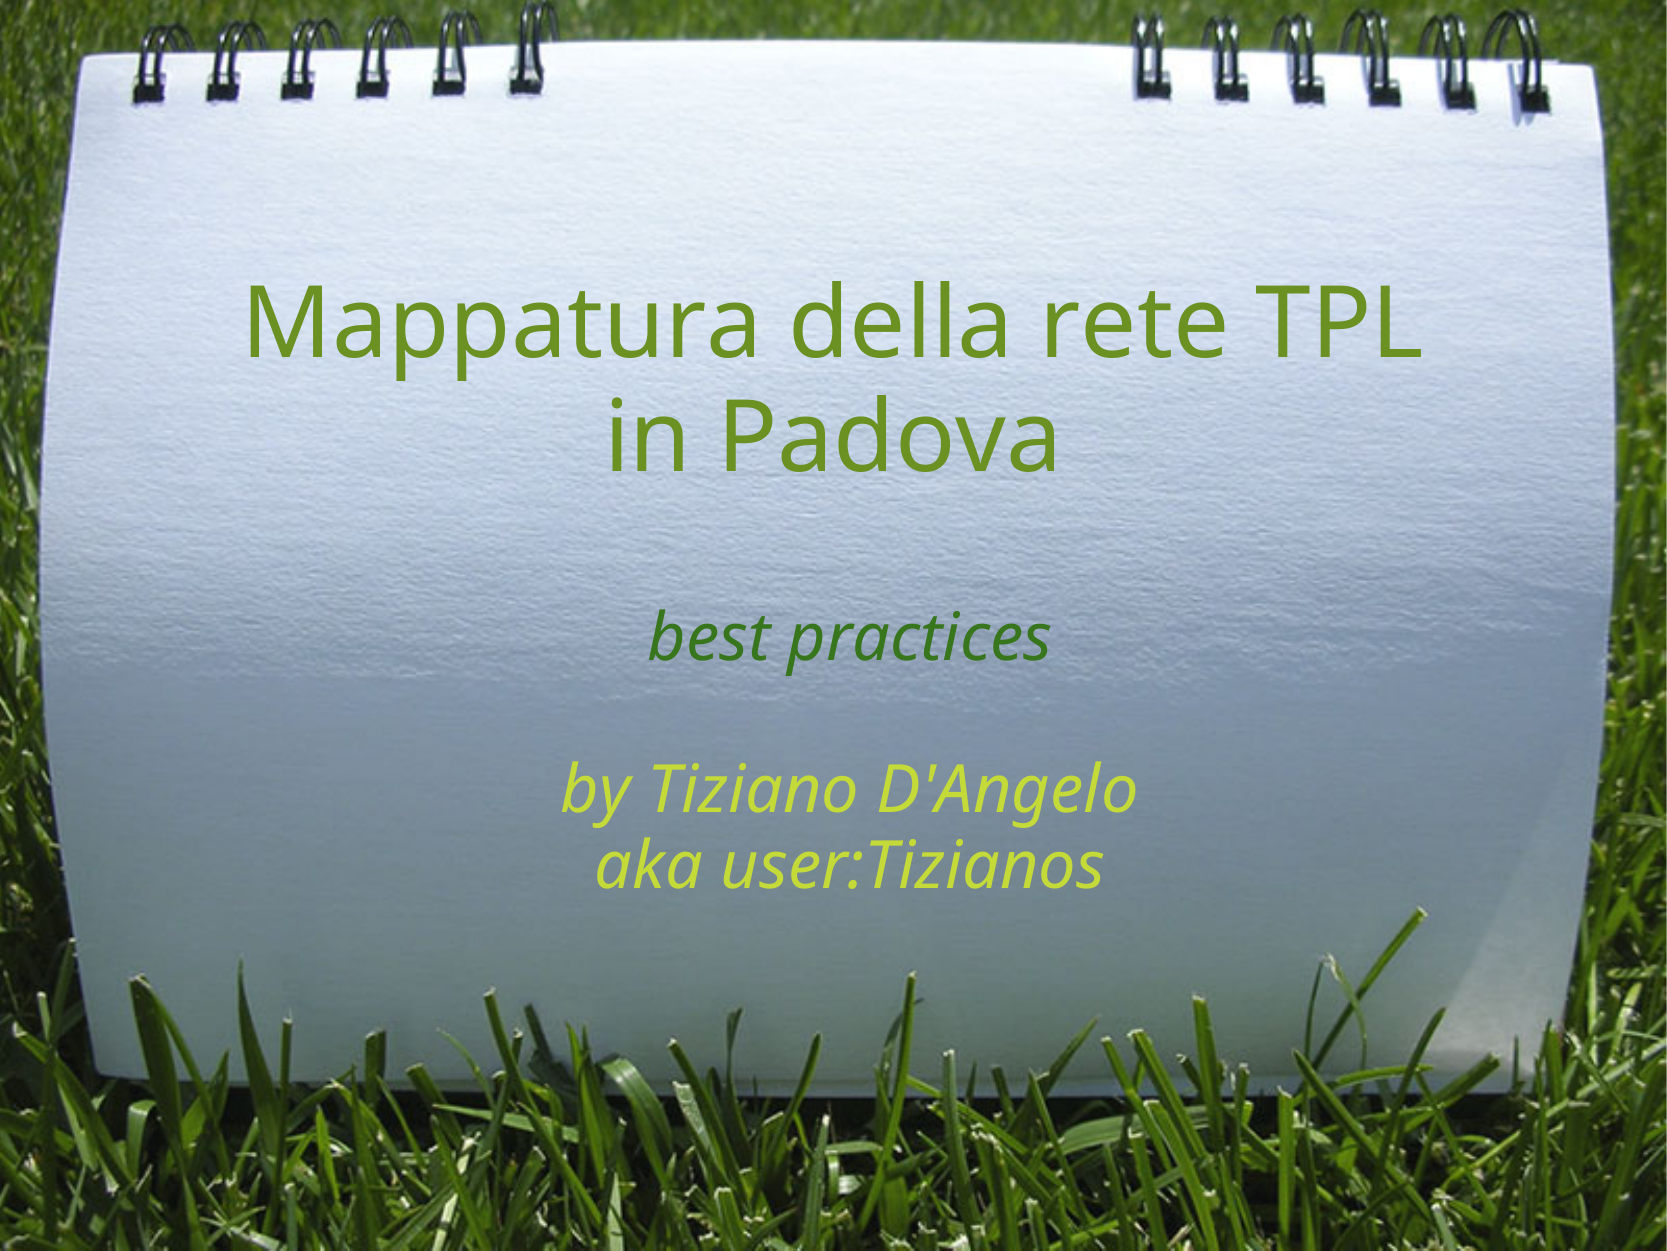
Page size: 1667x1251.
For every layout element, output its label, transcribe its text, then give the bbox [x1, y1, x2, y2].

subtitle best practices by Tiziano D'Angelo aka user:Tizianos [307, 599, 1394, 920]
title Mappatura della rete TPL in Padova [140, 266, 1527, 519]
picture [0, 0, 1667, 1251]
